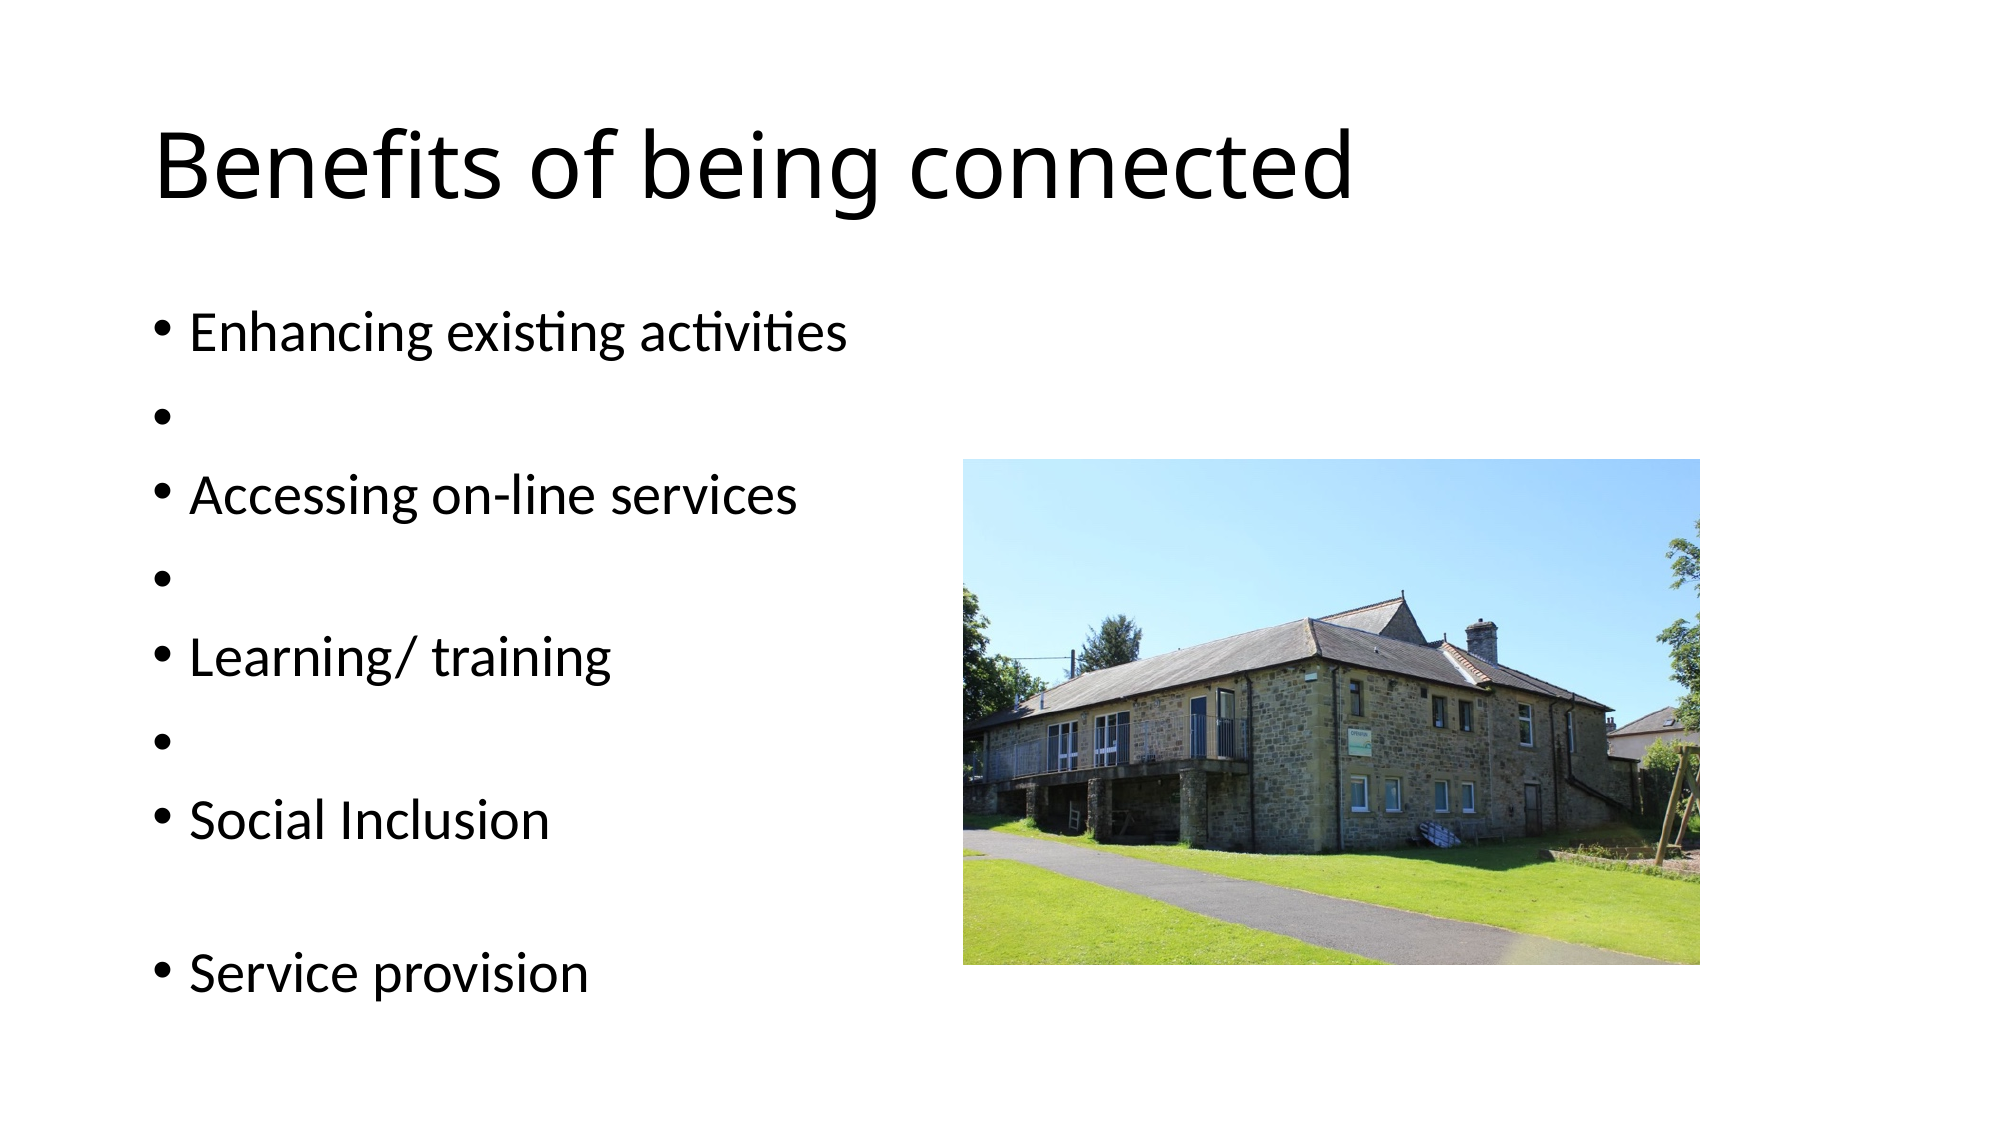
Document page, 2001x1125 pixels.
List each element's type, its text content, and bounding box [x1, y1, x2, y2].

title Benefits of being connected [137, 59, 1863, 278]
picture [963, 459, 1700, 965]
list Enhancing existing activities Accessing on-line services Learning/ training Social Inclusion Service provision [137, 299, 1863, 1014]
